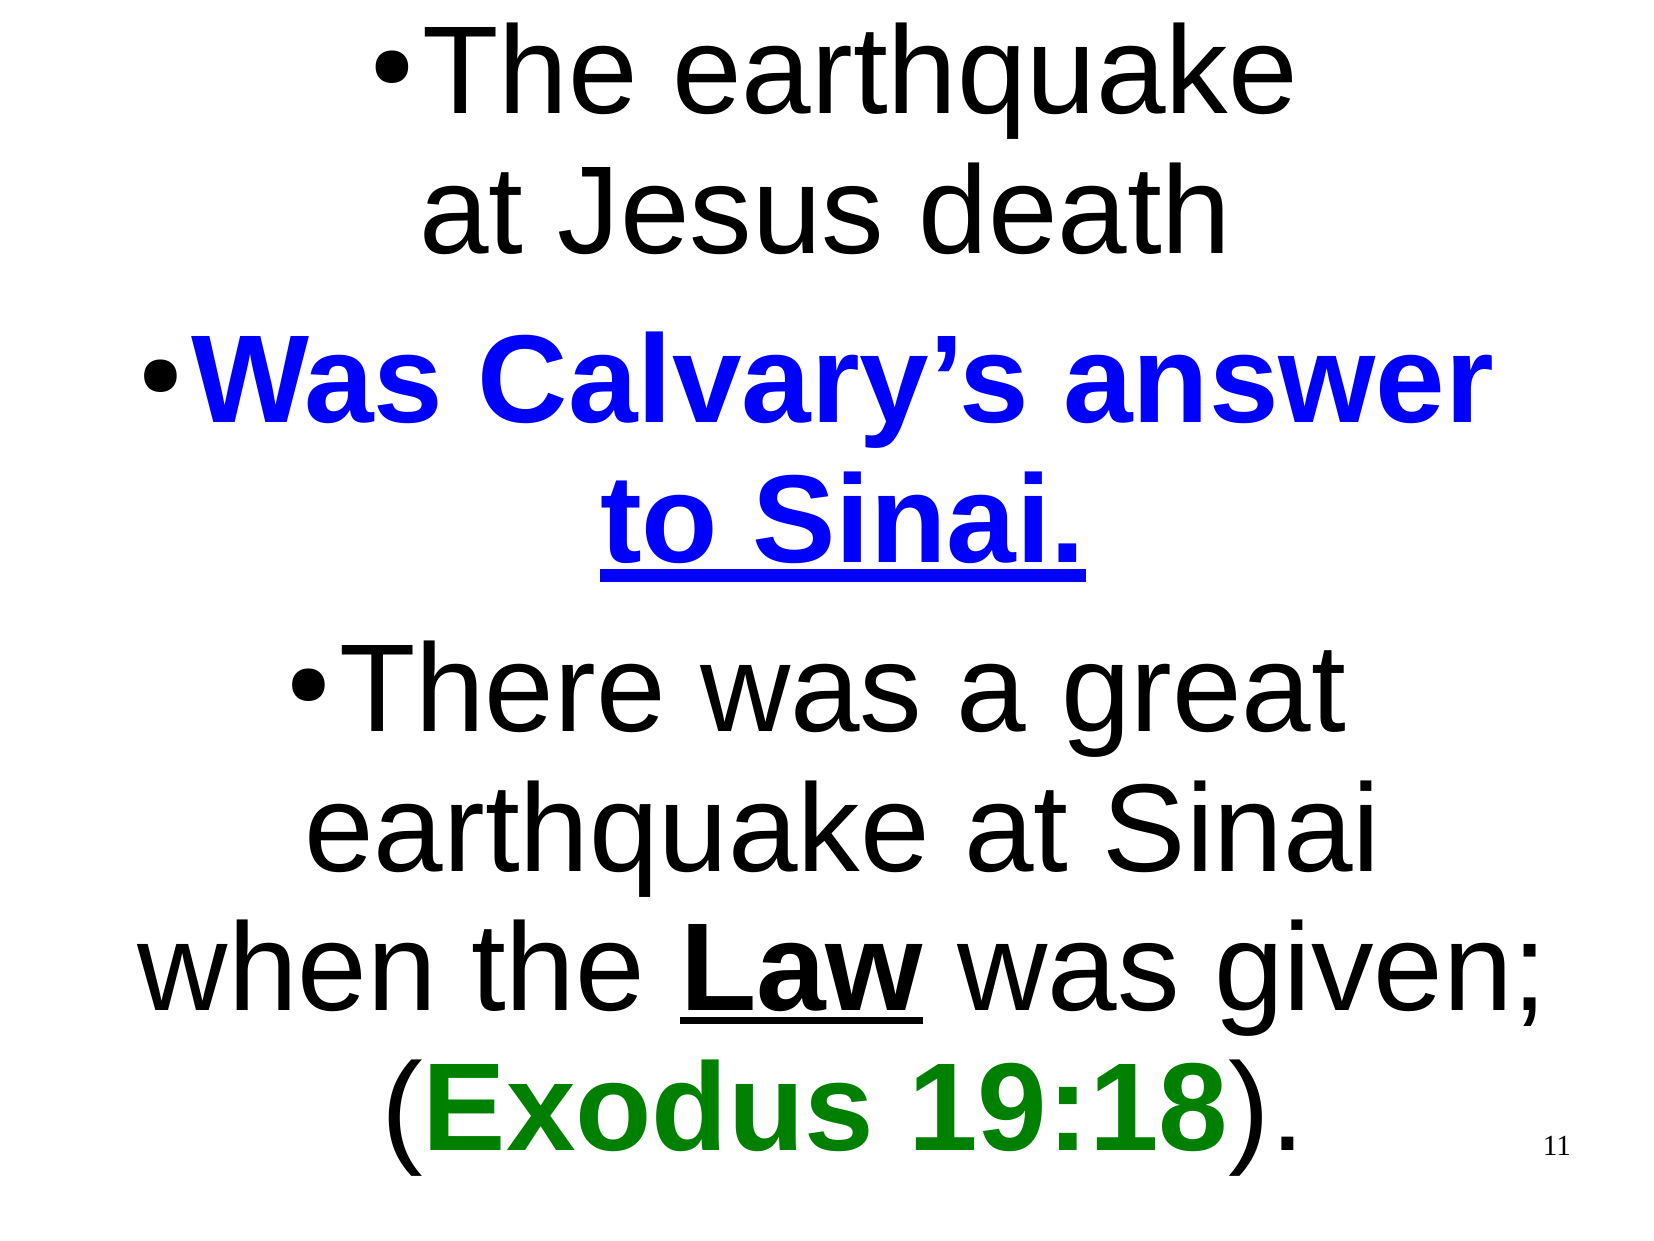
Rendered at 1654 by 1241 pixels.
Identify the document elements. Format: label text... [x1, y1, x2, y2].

list The earthquake at Jesus death Was Calvary’s answer to Sinai. There was a great earthquake at Sinai when the Law was given; (Exodus 19:18). [0, 0, 1651, 1238]
